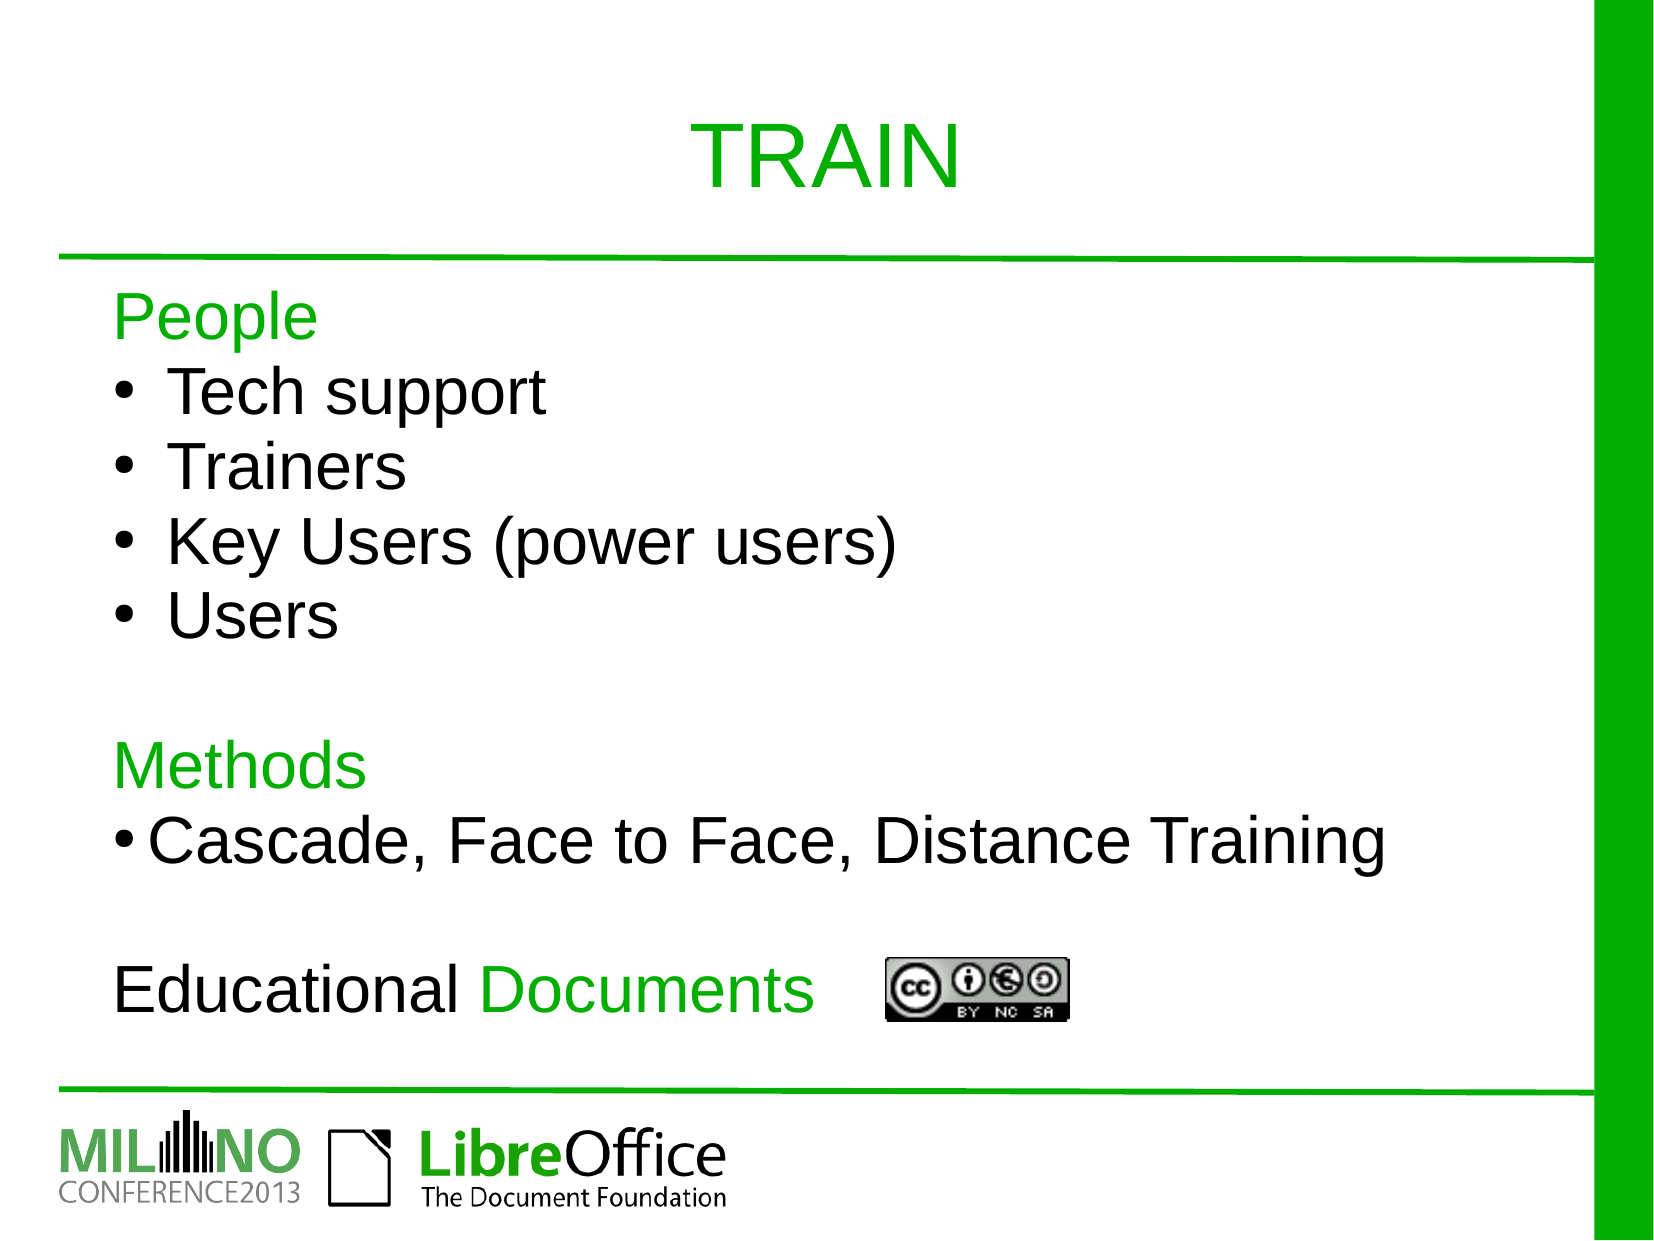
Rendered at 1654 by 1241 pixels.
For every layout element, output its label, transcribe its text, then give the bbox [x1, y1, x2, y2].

picture [59, 1110, 756, 1241]
picture [885, 957, 1070, 1022]
subtitle People Tech support Trainers Key Users (power users) Users Methods Cascade, Face to Face, Distance Training Educational Documents [112, 106, 1601, 1126]
text_box TRAIN [82, 74, 1571, 237]
